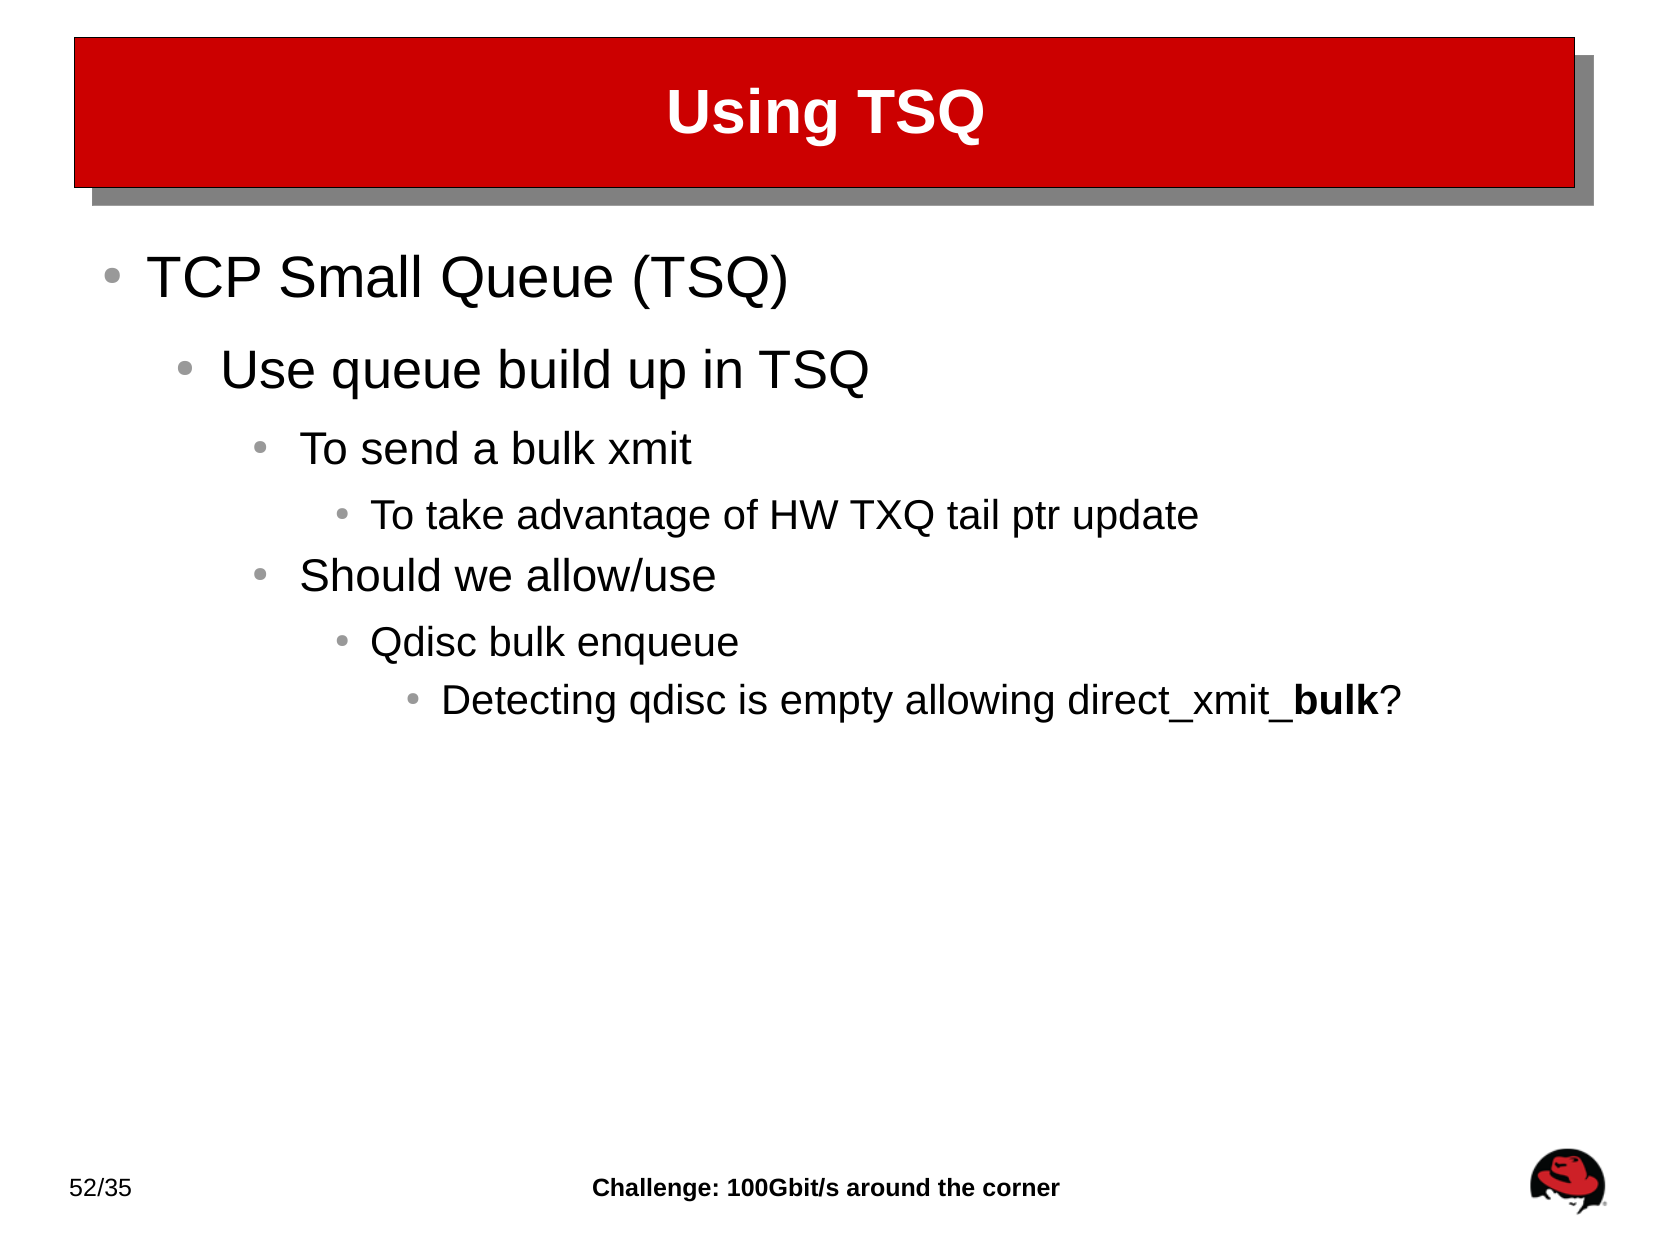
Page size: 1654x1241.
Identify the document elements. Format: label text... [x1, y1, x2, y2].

title Using TSQ [82, 37, 1571, 188]
picture [1529, 1146, 1613, 1224]
list TCP Small Queue (TSQ) Use queue build up in TSQ To send a bulk xmit To take advantage of HW TXQ tail ptr update Should we allow/use Qdisc bulk enqueue Detecting qdisc is empty allowing direct_xmit_bulk? [86, 244, 1575, 1039]
